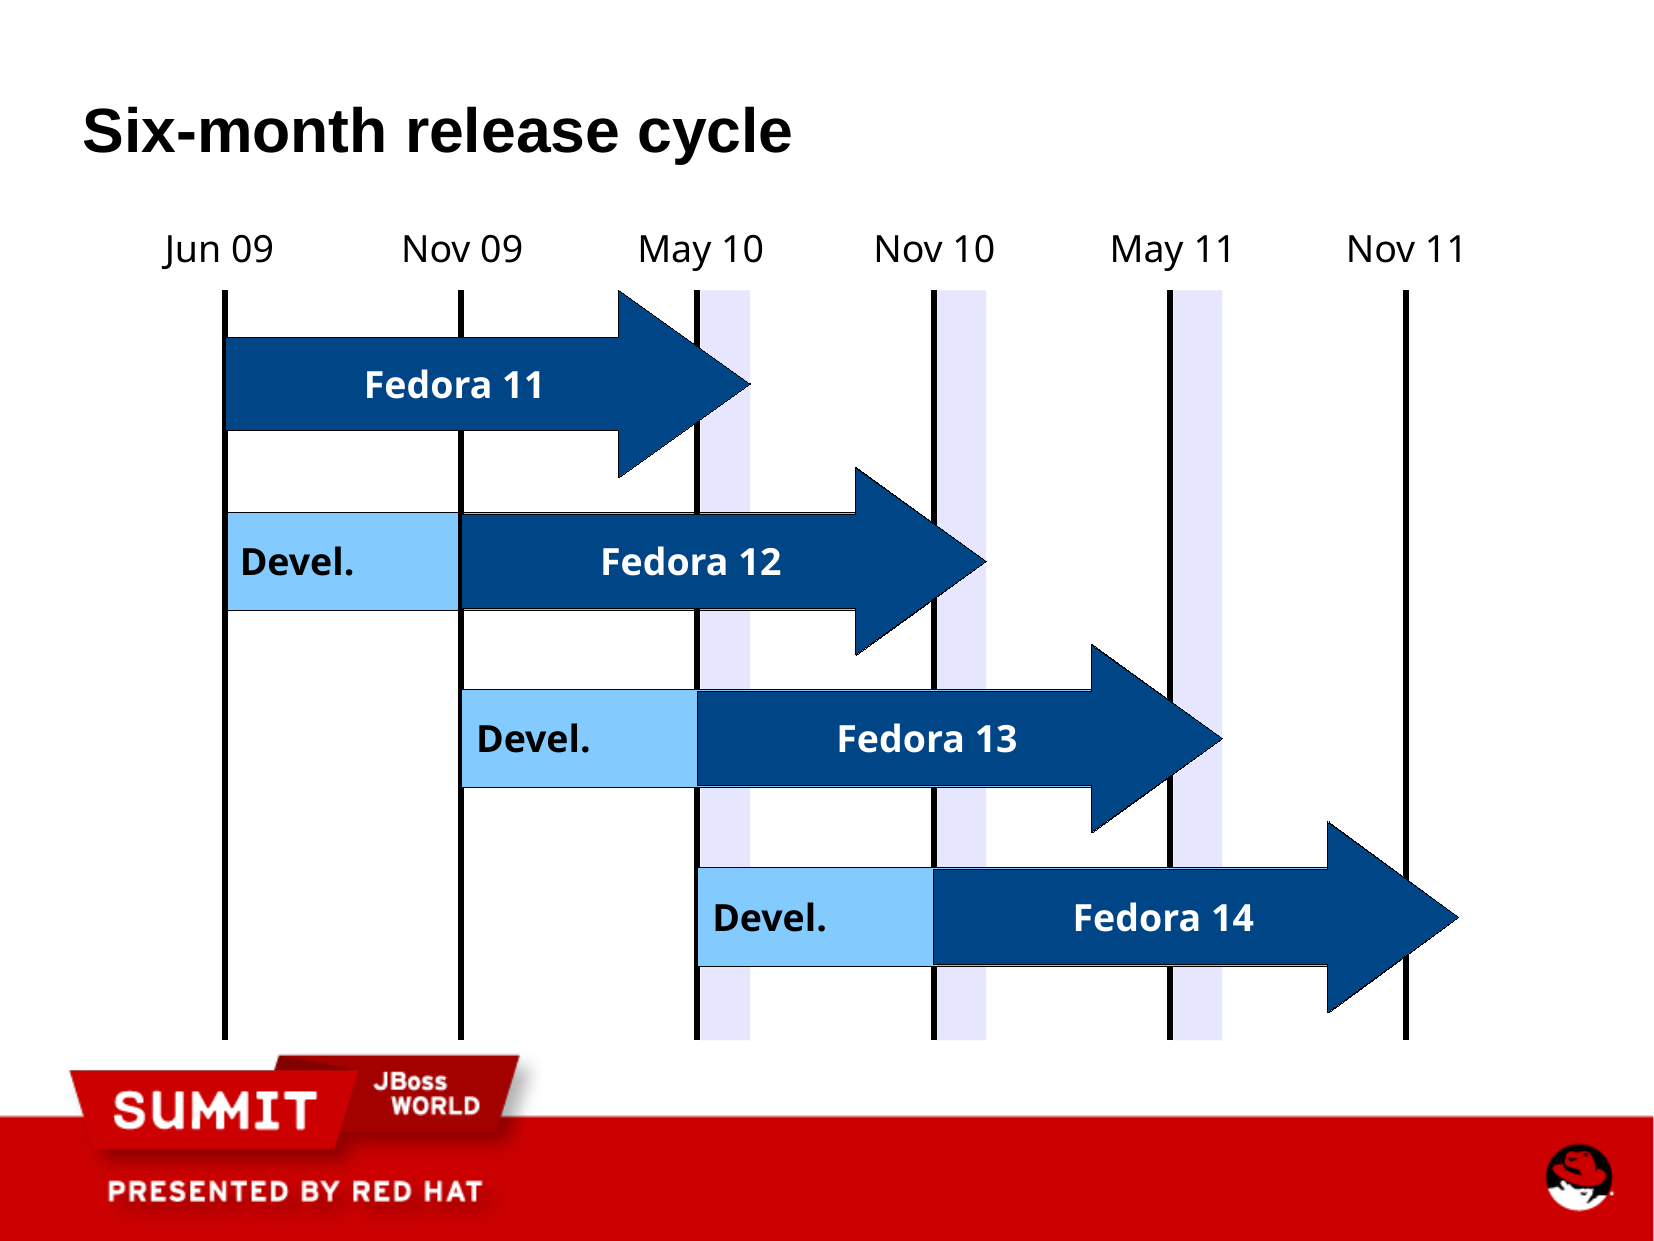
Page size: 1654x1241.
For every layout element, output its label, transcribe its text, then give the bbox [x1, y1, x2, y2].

text_box [700, 611, 751, 689]
text_box [937, 290, 987, 561]
text_box Nov 10 [858, 215, 1051, 272]
text_box [700, 967, 751, 1041]
text_box [937, 788, 987, 867]
text_box May 11 [1094, 215, 1276, 272]
text_box [1173, 290, 1223, 738]
text_box Jun 09 [150, 215, 338, 272]
text_box May 10 [622, 215, 788, 272]
text_box [1173, 967, 1223, 1041]
text_box Devel. [461, 689, 1091, 788]
text_box [700, 788, 751, 867]
text_box [937, 967, 987, 1041]
text_box Nov 11 [1331, 215, 1501, 272]
text_box Fedora 14 [933, 821, 1459, 1013]
text_box [1173, 739, 1223, 867]
text_box Nov 09 [386, 215, 563, 272]
text_box [700, 290, 751, 383]
text_box Devel. [228, 512, 458, 611]
text_box Fedora 12 [461, 467, 987, 655]
text_box Fedora 13 [697, 644, 1223, 833]
text_box [700, 385, 751, 512]
text_box Devel. [697, 867, 1327, 967]
text_box [937, 562, 987, 689]
text_box Fedora 11 [225, 290, 751, 478]
picture [0, 1043, 1654, 1241]
title Six-month release cycle [82, 37, 1571, 226]
